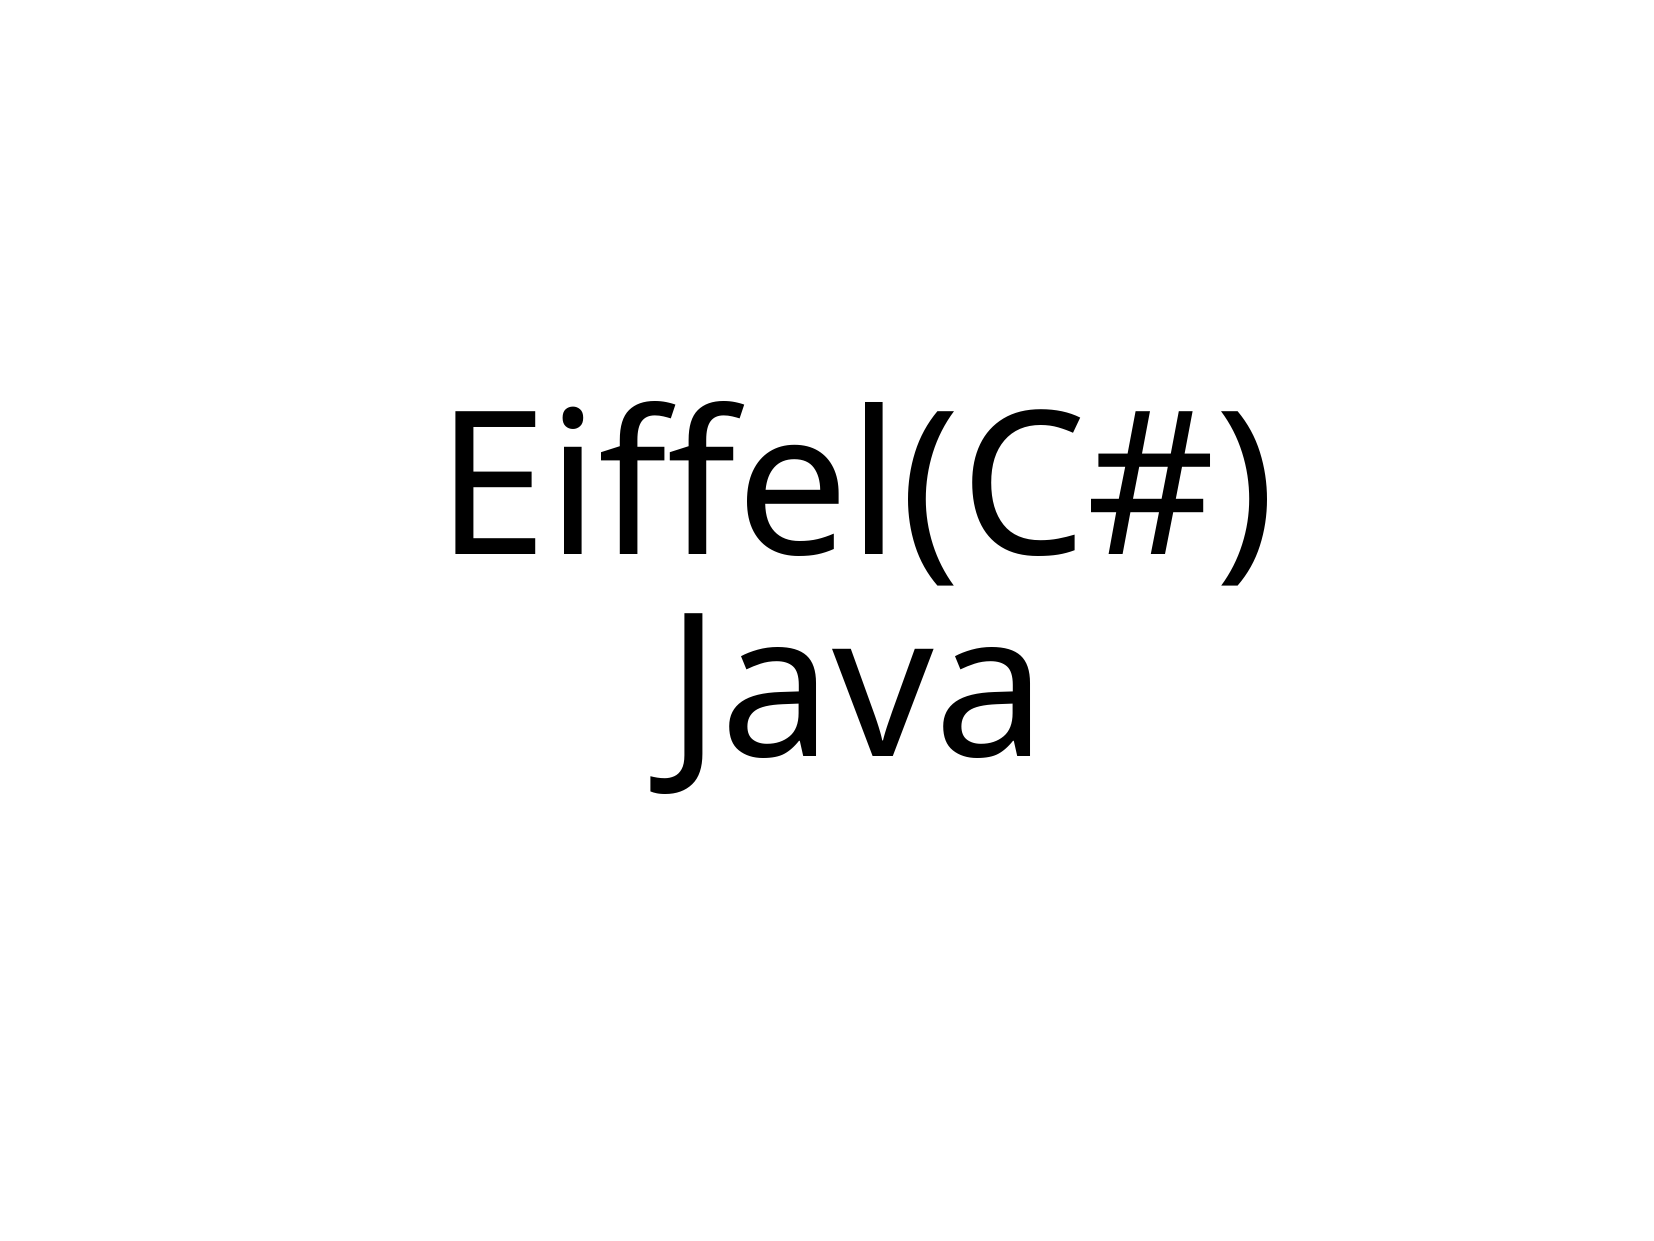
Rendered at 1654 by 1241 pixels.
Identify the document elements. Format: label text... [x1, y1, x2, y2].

text_box Eiffel(C#) Java [413, 354, 1300, 770]
